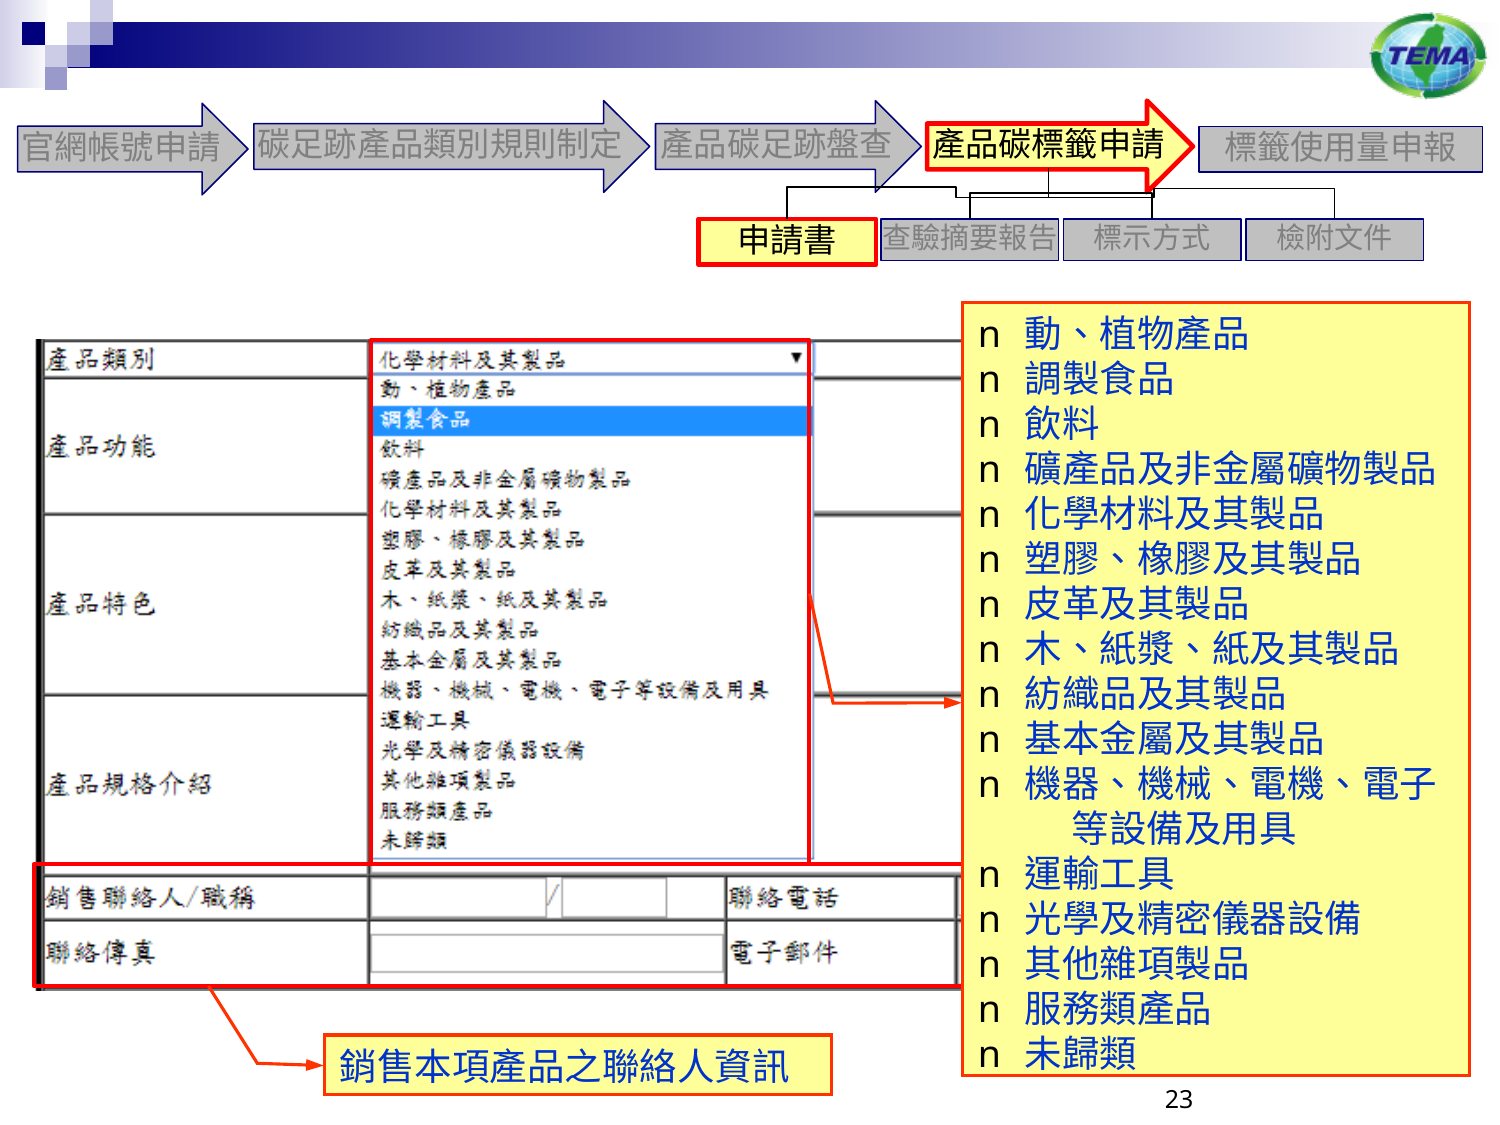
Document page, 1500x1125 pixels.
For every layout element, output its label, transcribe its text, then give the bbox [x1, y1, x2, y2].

text_box 產品碳標籤申請 [927, 100, 1193, 193]
text_box 22 [1149, 1050, 1500, 1125]
text_box 碳足跡產品類別規則制定 [253, 100, 650, 193]
picture [373, 342, 807, 862]
text_box 標籤使用量申報 [1199, 126, 1482, 172]
text_box 官網帳號申請 [17, 103, 249, 195]
text_box 檢附文件 [1246, 219, 1423, 260]
picture [36, 866, 963, 984]
text_box 查驗摘要報告 [881, 219, 1058, 260]
picture [31, 339, 963, 991]
text_box 標示方式 [1064, 219, 1241, 260]
picture [811, 339, 963, 862]
text_box 動、植物產品 調製食品 飲料 礦產品及非金屬礦物製品 化學材料及其製品 塑膠、橡膠及其製品 皮革及其製品 木、紙漿、紙及其製品 紡織品及其製品 基本金屬及其製品 機器、機械、電機、電子等設備及用具 運輸工具 光學及精密儀器設備 其他雜項製品 服務類產品 未歸類 [963, 303, 1470, 1075]
text_box 產品碳足跡盤查 [655, 100, 922, 189]
text_box 銷售本項產品之聯絡人資訊 [325, 1035, 831, 1094]
text_box 申請書 [699, 219, 876, 265]
